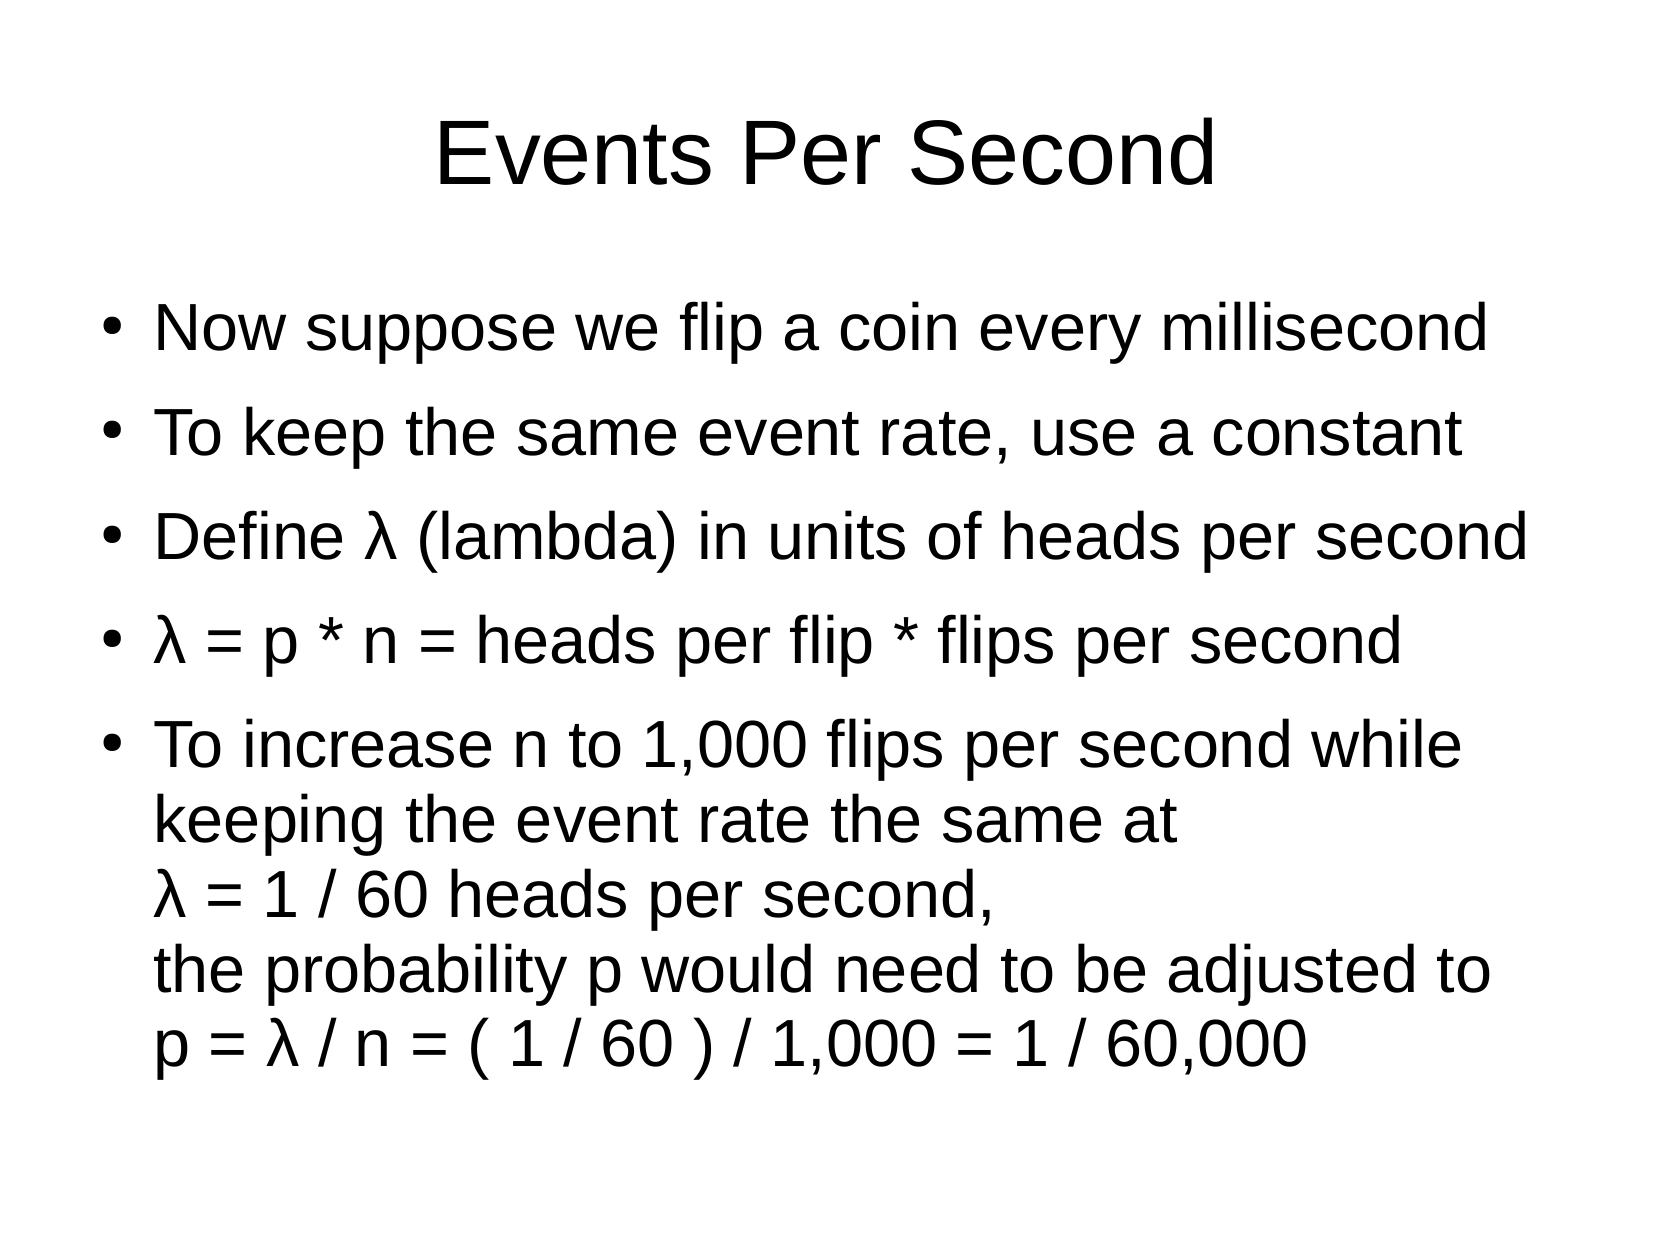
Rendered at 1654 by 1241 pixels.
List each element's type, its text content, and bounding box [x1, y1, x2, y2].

title Events Per Second [82, 49, 1571, 257]
list Now suppose we flip a coin every millisecond To keep the same event rate, use a constant Define λ (lambda) in units of heads per second λ = p * n = heads per flip * flips per second To increase n to 1,000 flips per second while keeping the event rate the same at λ = 1 / 60 heads per second, the probability p would need to be adjusted to p = λ / n = ( 1 / 60 ) / 1,000 = 1 / 60,000 [82, 290, 1571, 1109]
